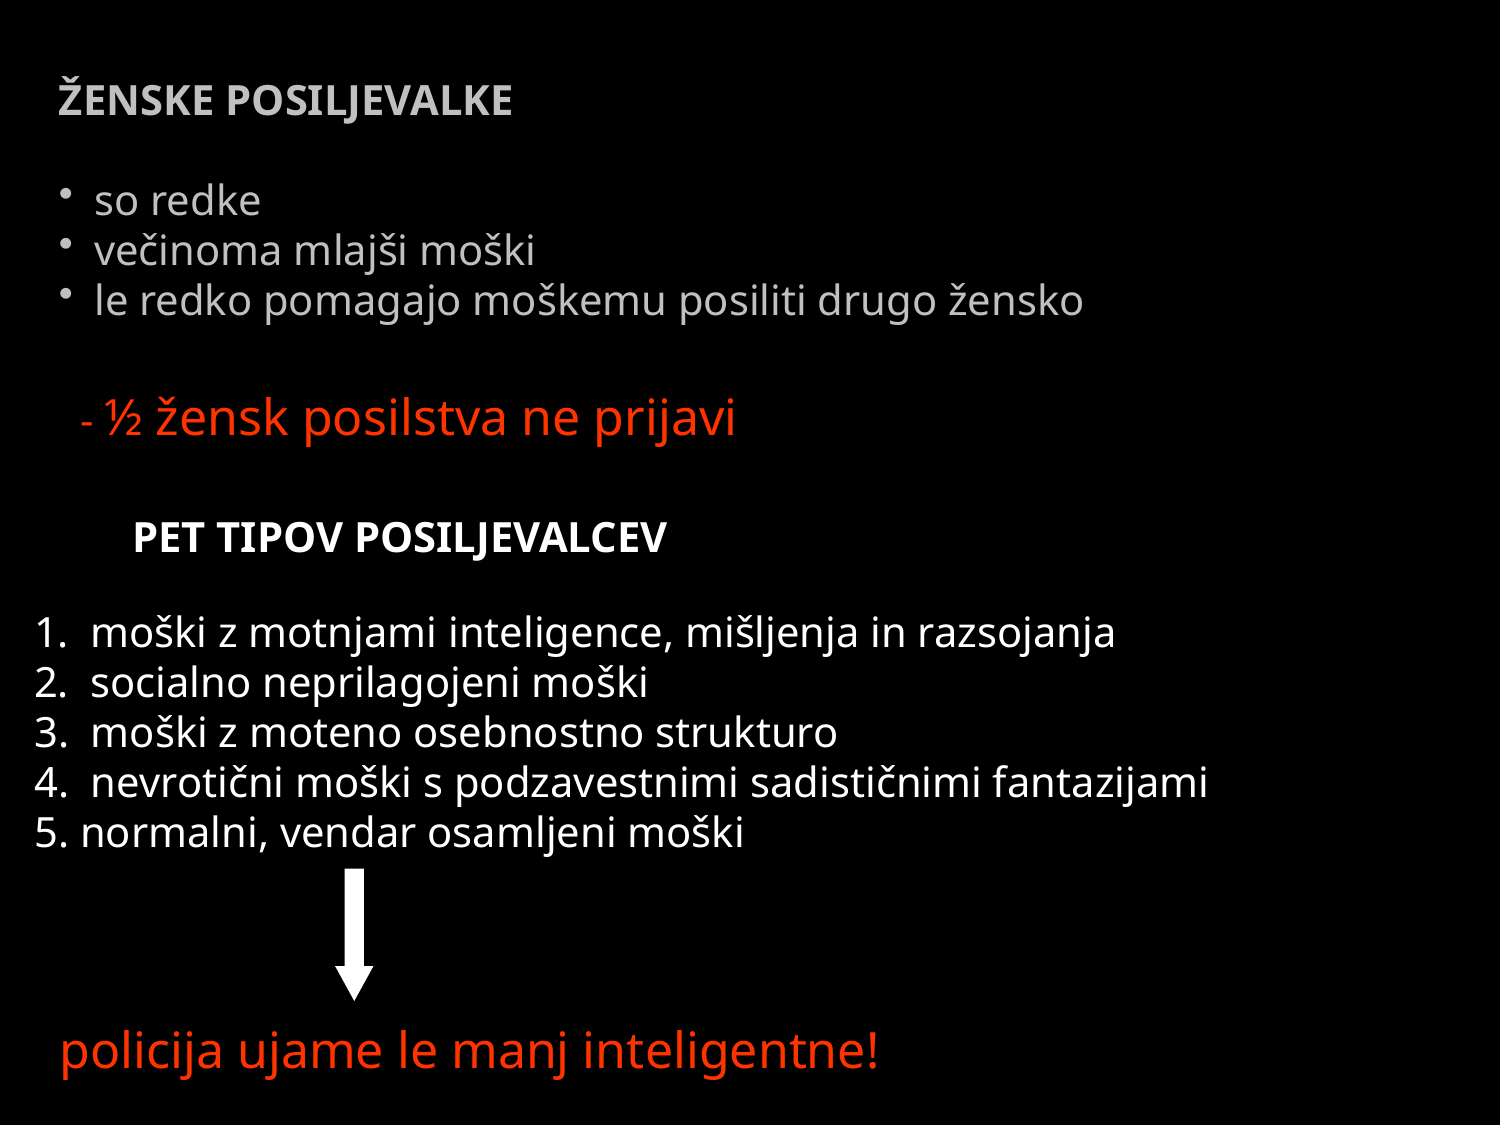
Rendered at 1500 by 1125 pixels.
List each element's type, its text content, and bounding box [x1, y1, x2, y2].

text_box ŽENSKE POSILJEVALKE so redke večinoma mlajši moški le redko pomagajo moškemu posiliti drugo žensko [44, 66, 1100, 332]
text_box - ½ žensk posilstva ne prijavi [65, 377, 754, 453]
text_box [336, 869, 373, 1000]
text_box moški z motnjami inteligence, mišljenja in razsojanja socialno neprilagojeni moški 3. moški z moteno osebnostno strukturo 4. nevrotični moški s podzavestnimi sadističnimi fantazijami 5. normalni, vendar osamljeni moški [19, 597, 1338, 863]
text_box PET TIPOV POSILJEVALCEV [117, 503, 684, 569]
text_box policija ujame le manj inteligentne! [44, 1011, 896, 1087]
